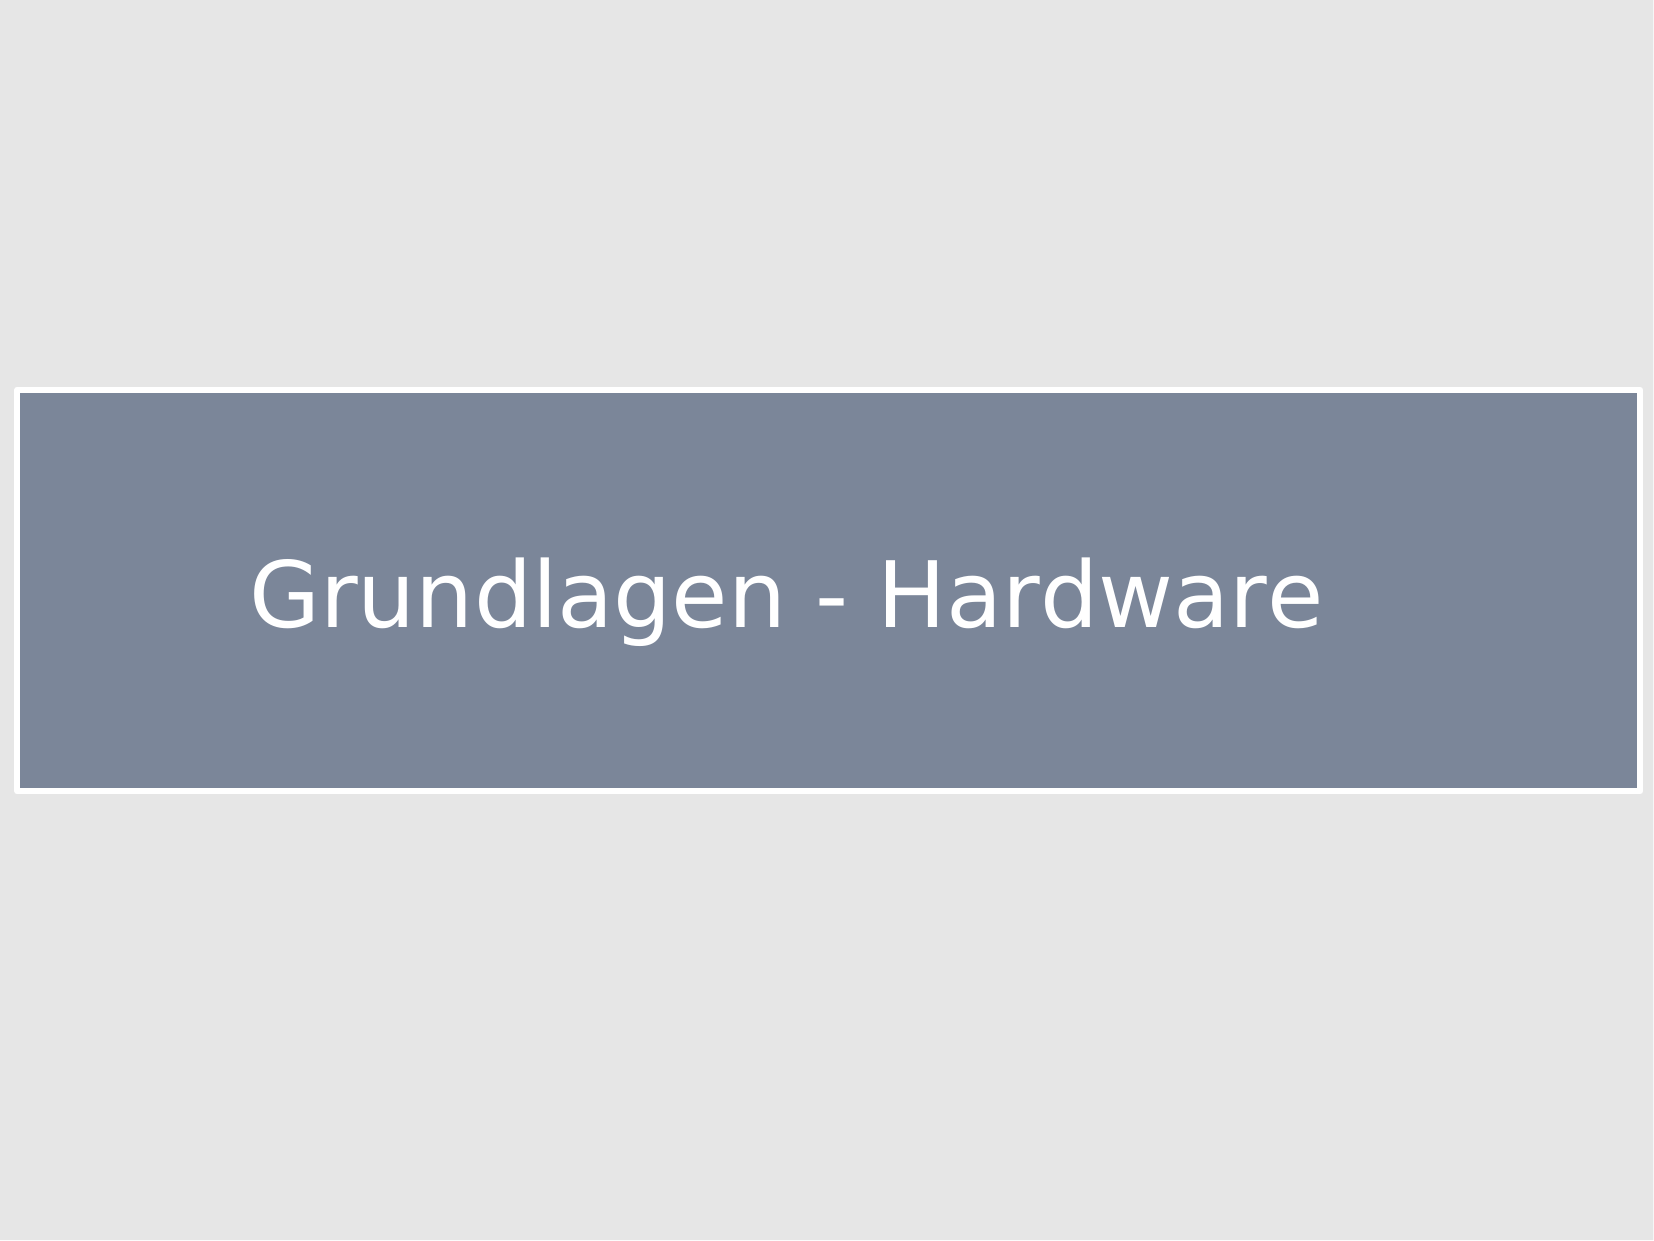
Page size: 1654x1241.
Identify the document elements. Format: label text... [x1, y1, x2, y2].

text_box Grundlagen - Hardware [17, 389, 1641, 792]
text_box [0, 0, 1654, 1241]
